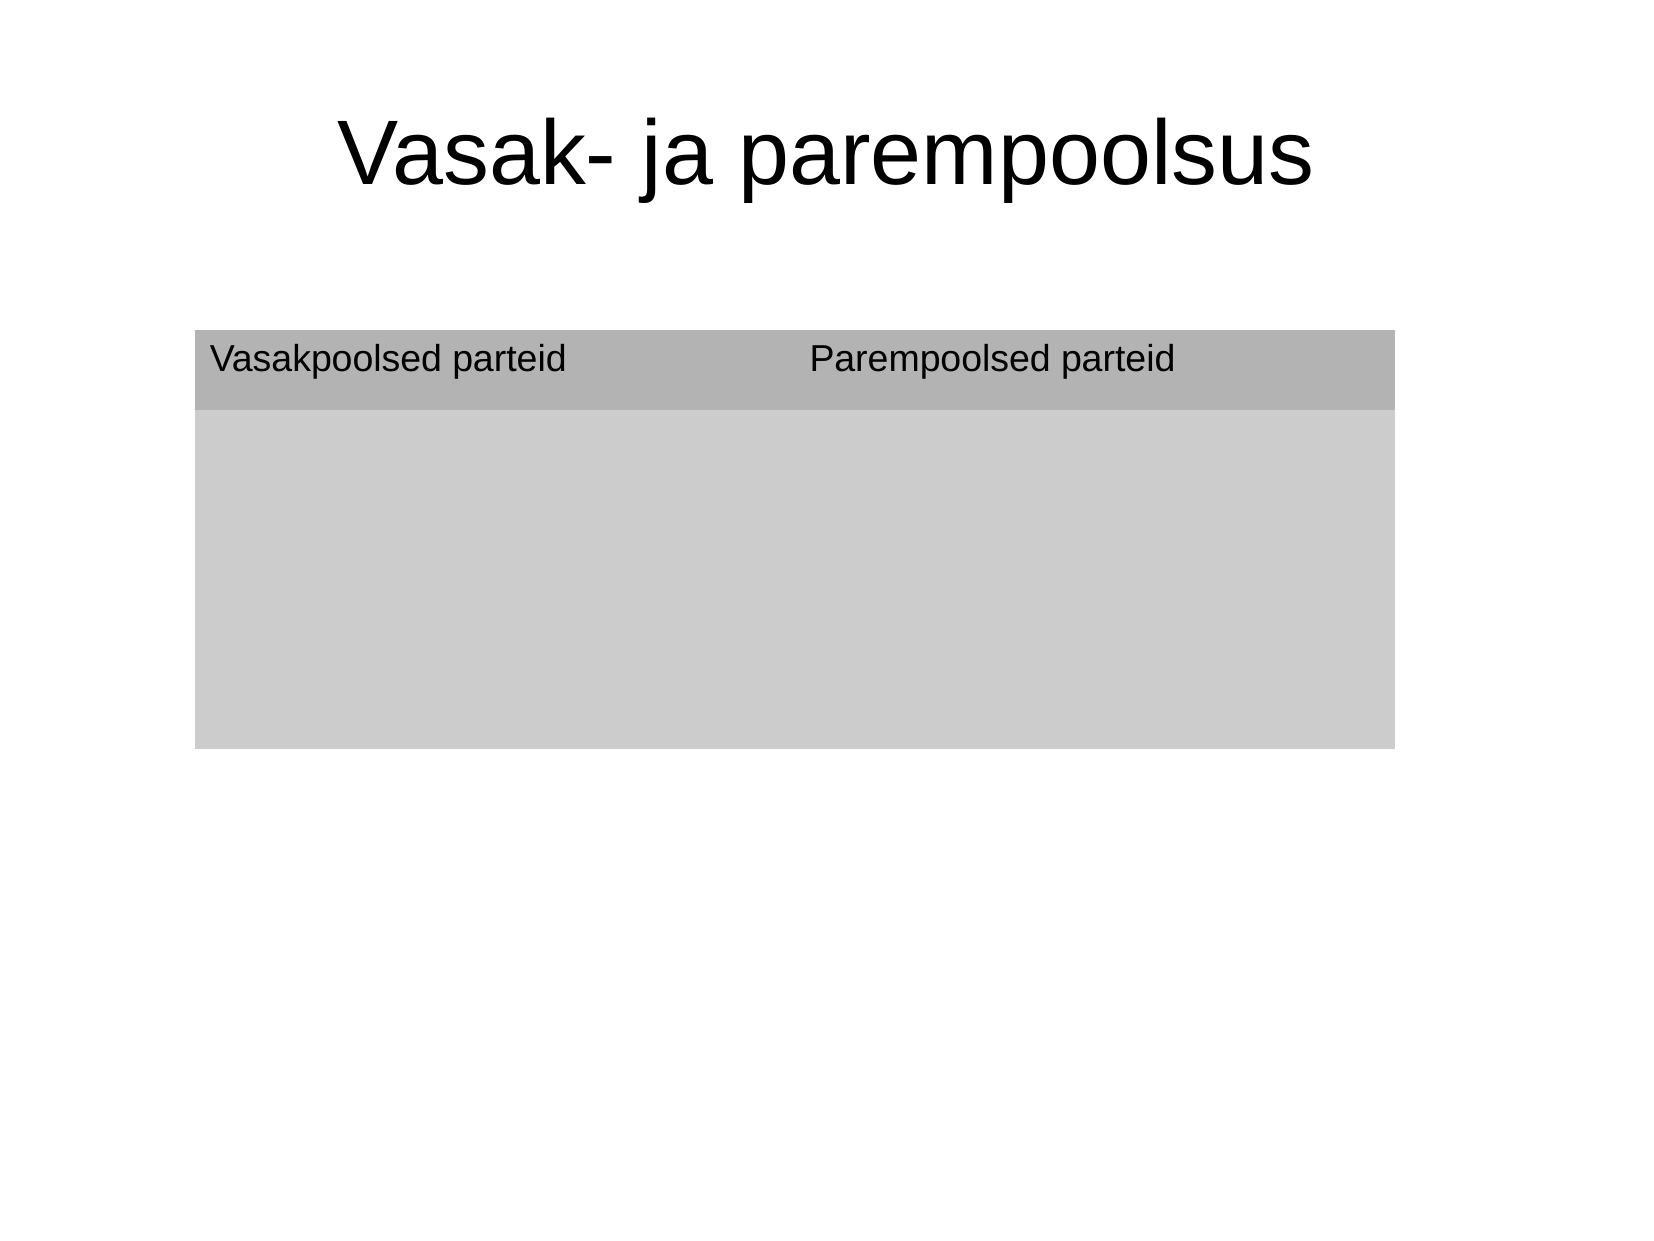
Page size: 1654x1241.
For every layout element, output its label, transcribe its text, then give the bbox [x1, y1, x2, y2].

table_header Parempoolsed parteid [795, 330, 1395, 410]
title Vasak- ja parempoolsus [82, 49, 1571, 257]
table_cell [195, 410, 795, 749]
table_header Vasakpoolsed parteid [195, 330, 795, 410]
table_cell [795, 410, 1395, 749]
